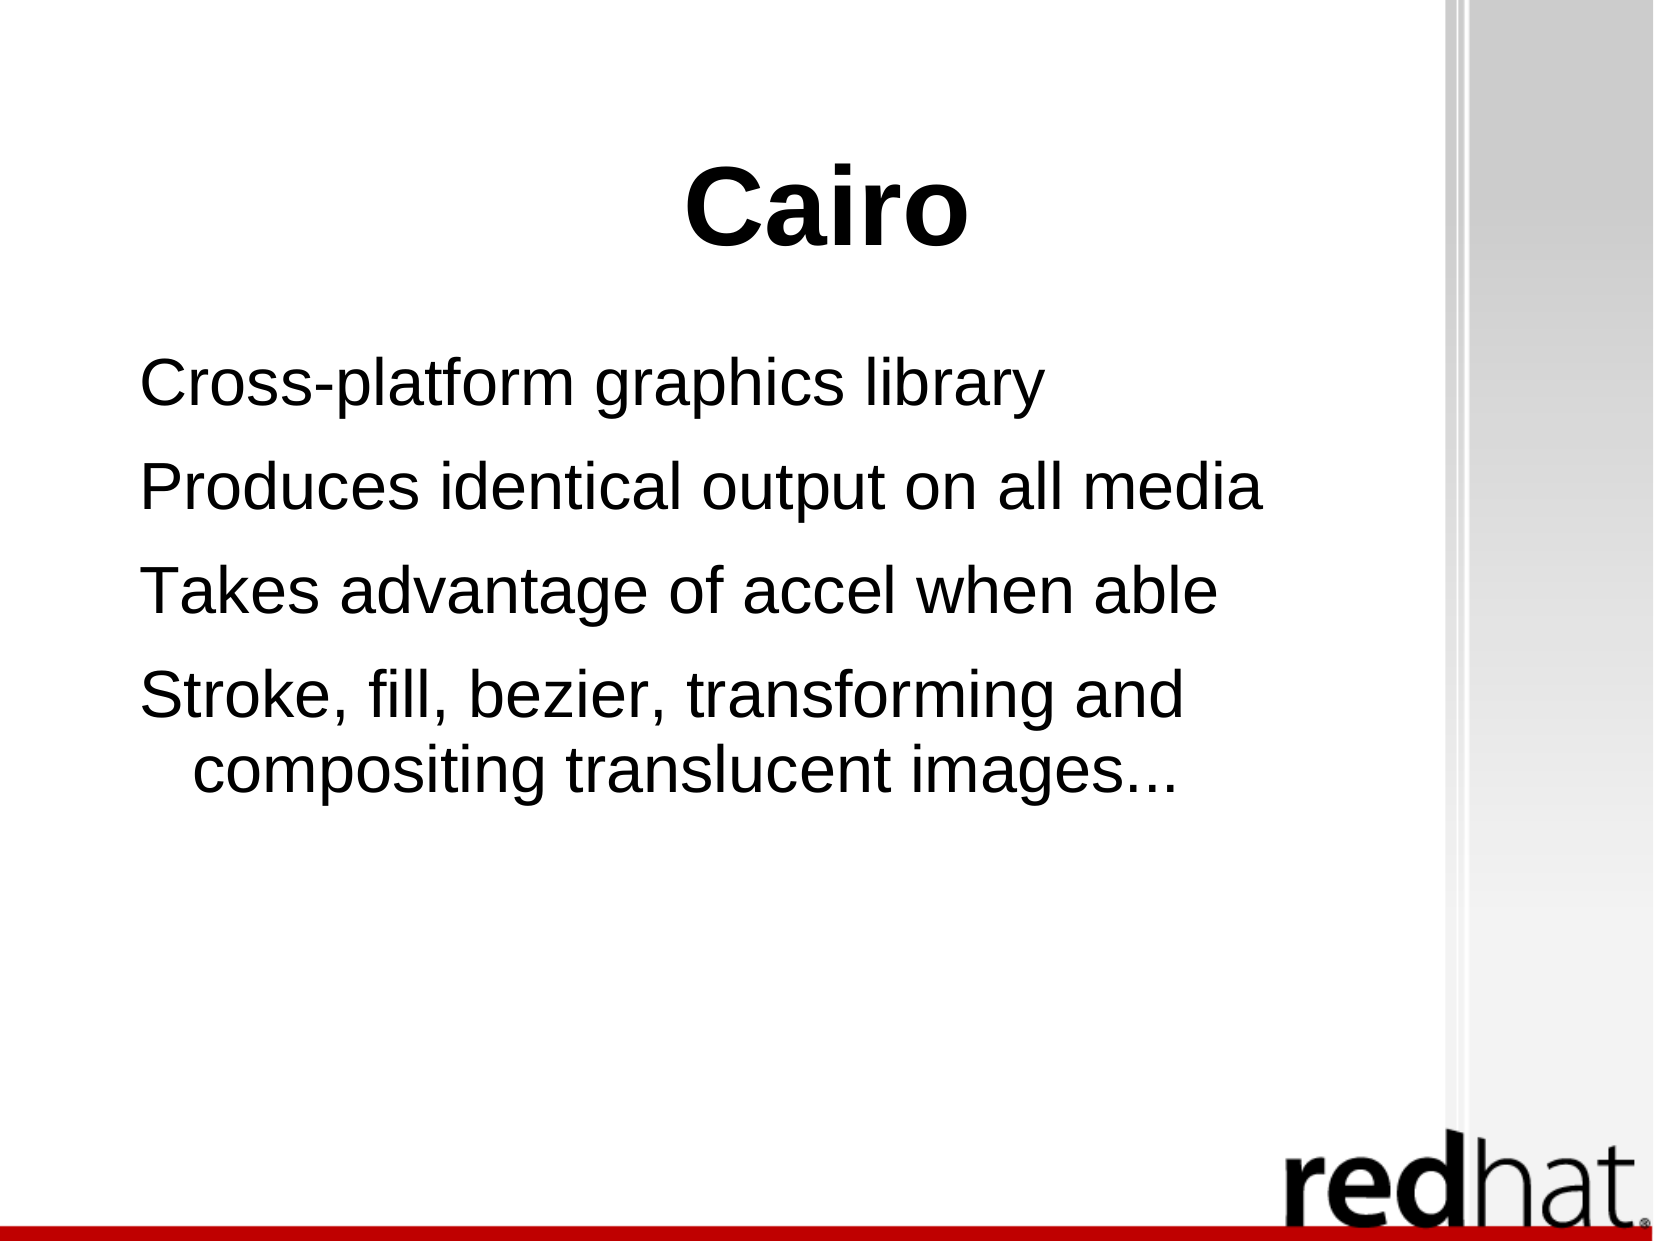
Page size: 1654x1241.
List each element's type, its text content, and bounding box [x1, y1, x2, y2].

picture [0, 0, 1654, 1241]
title Cairo [121, 102, 1533, 311]
list Cross-platform graphics library Produces identical output on all media Takes advantage of accel when able Stroke, fill, bezier, transforming and compositing translucent images... [121, 344, 1533, 1127]
